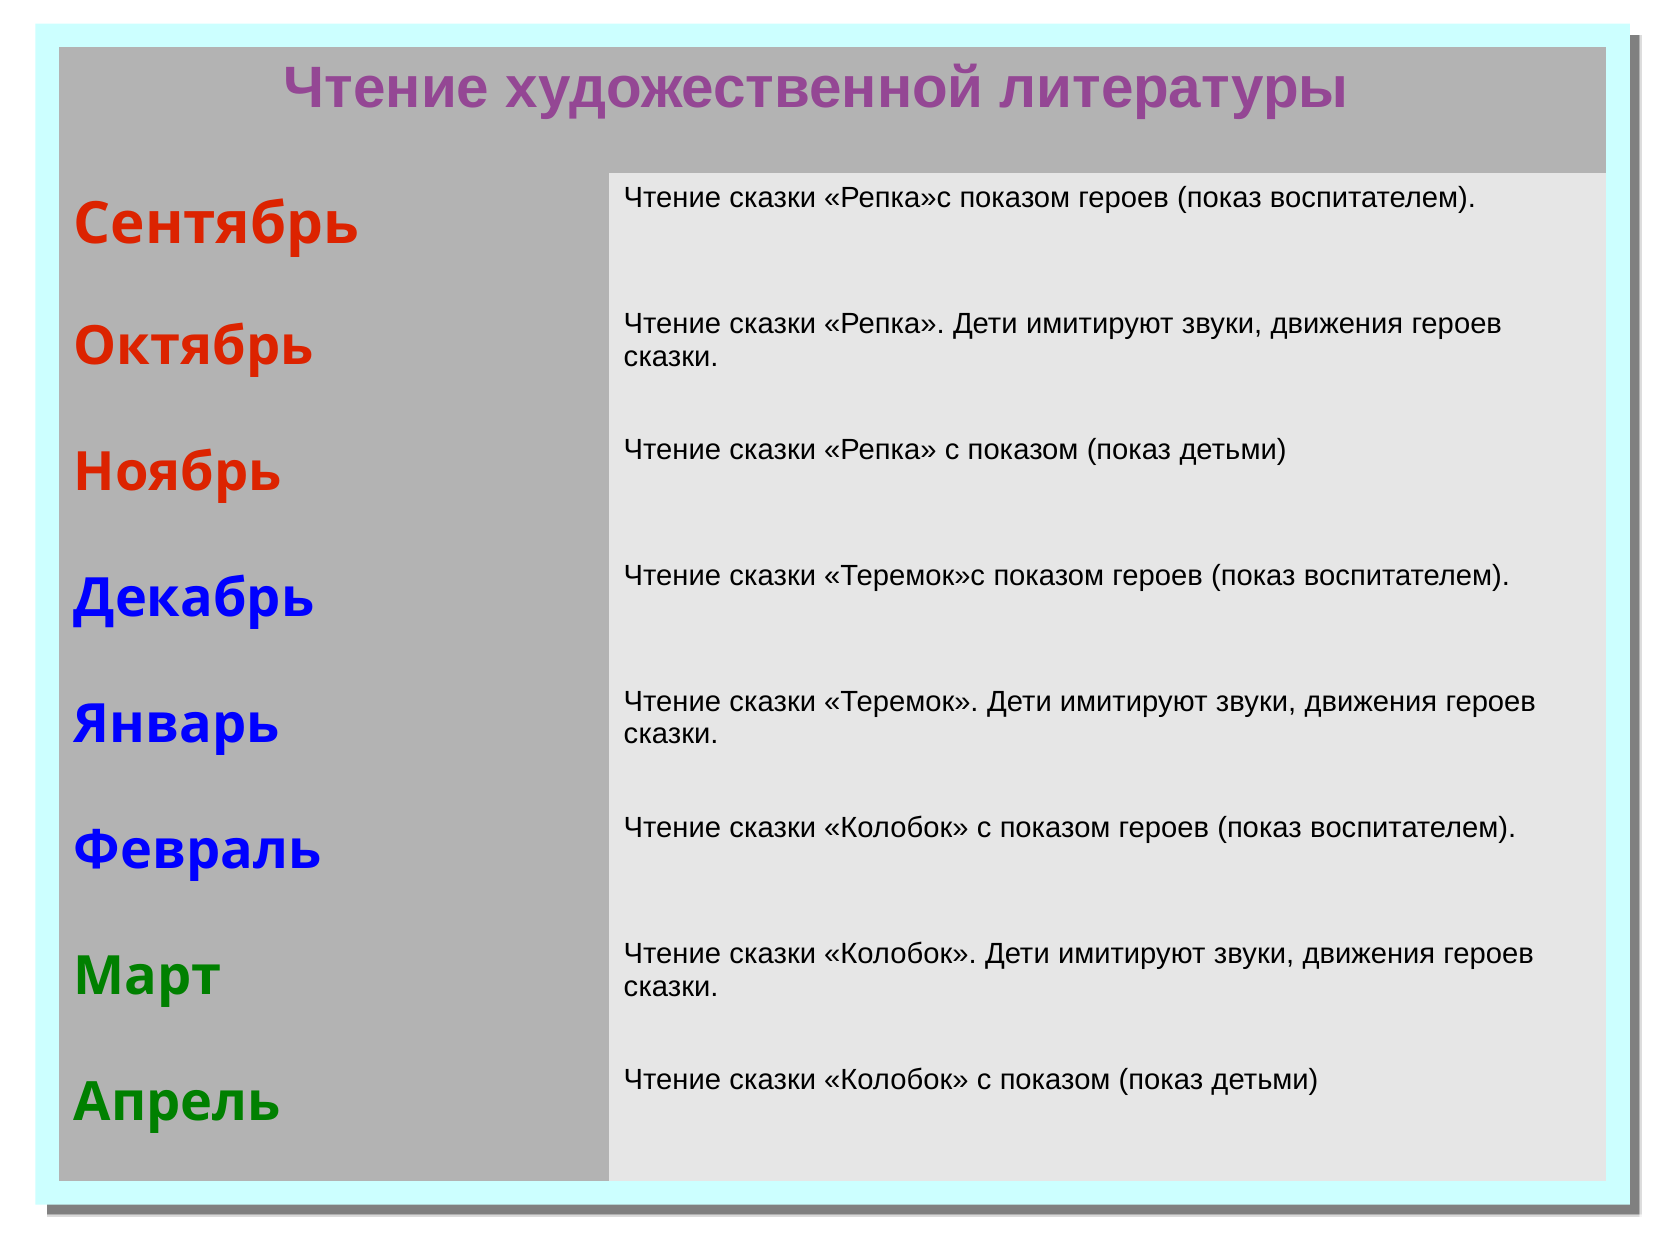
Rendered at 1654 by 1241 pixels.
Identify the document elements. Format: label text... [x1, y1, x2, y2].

table_cell Чтение сказки «Колобок» с показом (показ детьми) [609, 1055, 1606, 1181]
table_cell Январь [59, 677, 609, 803]
table_cell Март [59, 929, 609, 1055]
table_cell Чтение сказки «Теремок»с показом героев (показ воспитателем). [609, 551, 1606, 677]
table_cell Декабрь [59, 551, 609, 677]
table_cell Ноябрь [59, 425, 609, 551]
table_cell Чтение сказки «Колобок» с показом героев (показ воспитателем). [609, 803, 1606, 929]
table_cell Апрель [59, 1055, 609, 1181]
table_cell Чтение сказки «Репка» с показом (показ детьми) [609, 425, 1606, 551]
text_box [35, 23, 1630, 1205]
table_cell Февраль [59, 803, 609, 929]
table_cell Чтение сказки «Колобок». Дети имитируют звуки, движения героев сказки. [609, 929, 1606, 1055]
table_cell Сентябрь [59, 173, 609, 299]
table_cell Чтение сказки «Репка». Дети имитируют звуки, движения героев сказки. [609, 299, 1606, 425]
table_header Чтение художественной литературы [59, 47, 1606, 173]
table_cell Чтение сказки «Теремок». Дети имитируют звуки, движения героев сказки. [609, 677, 1606, 803]
table_cell Чтение сказки «Репка»с показом героев (показ воспитателем). [609, 173, 1606, 299]
table_cell Октябрь [59, 299, 609, 425]
